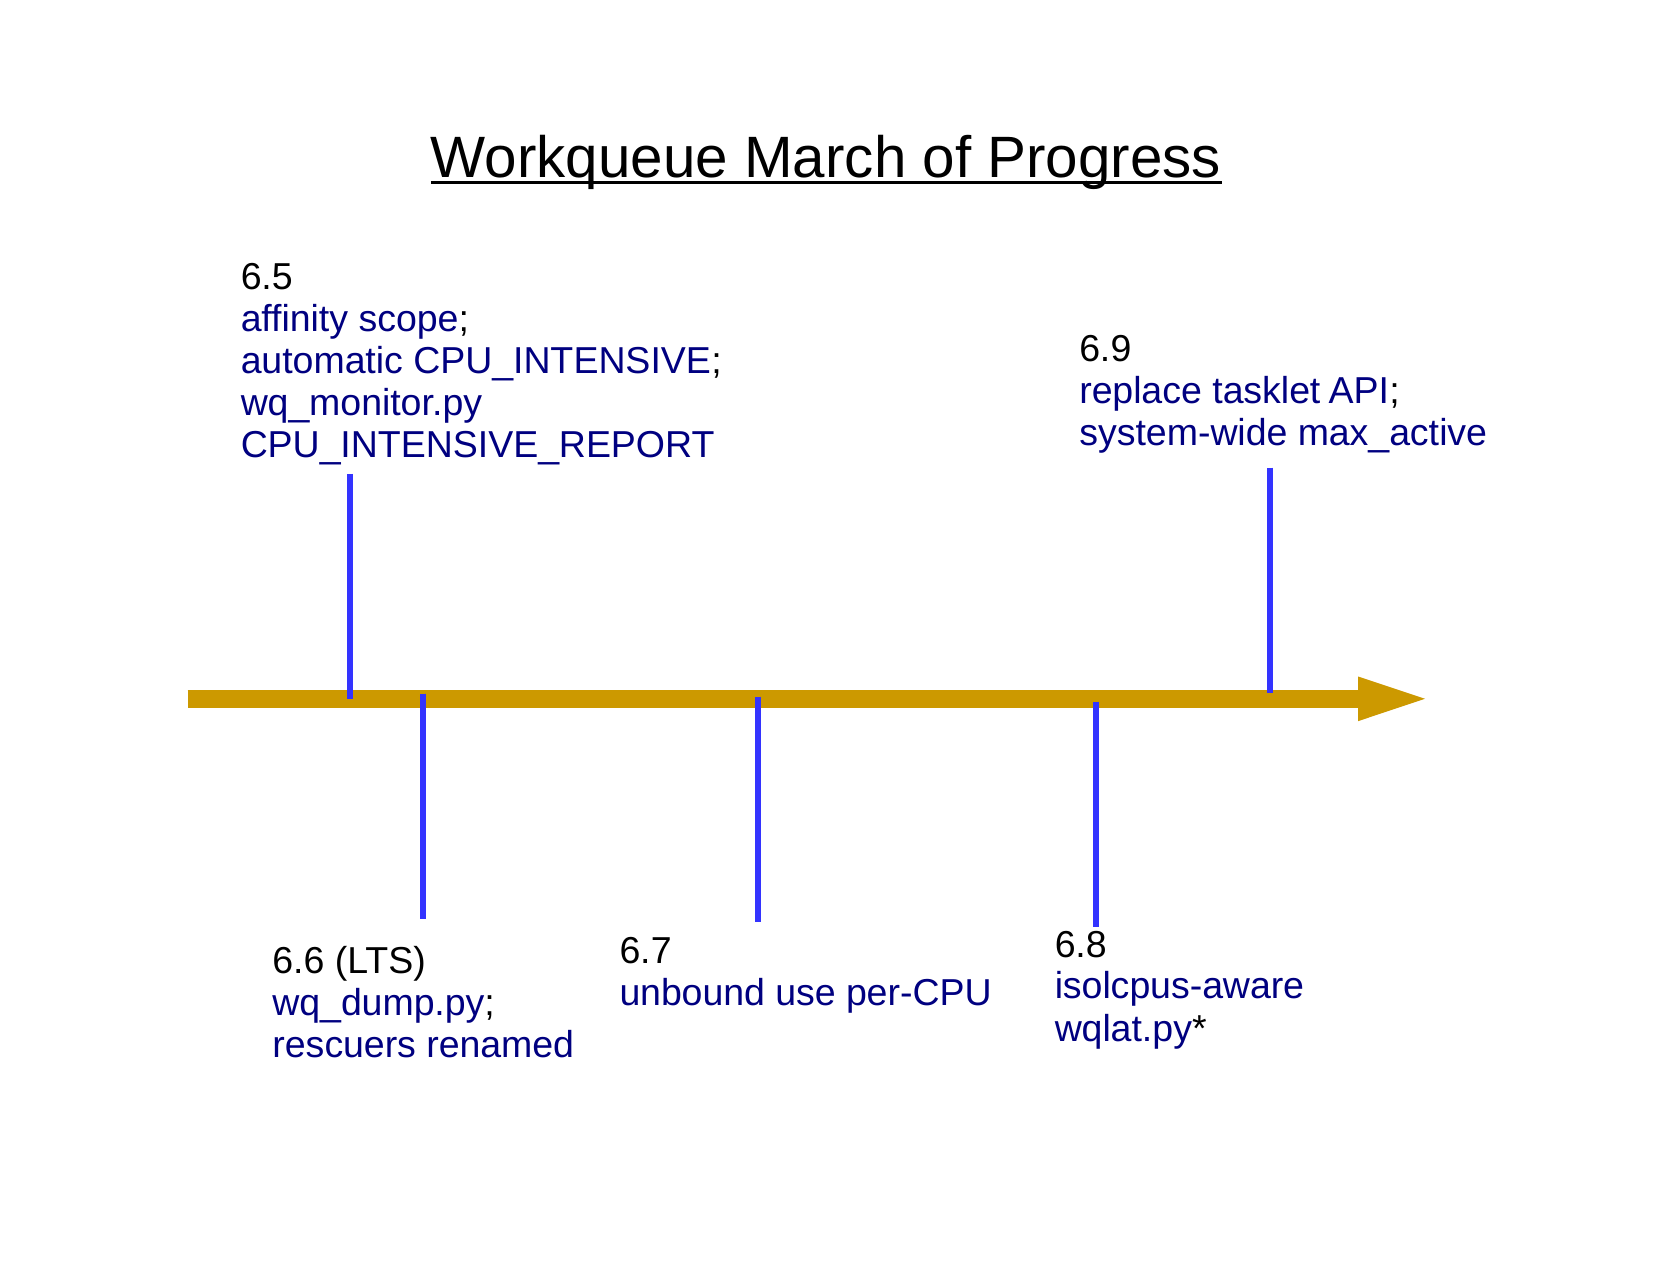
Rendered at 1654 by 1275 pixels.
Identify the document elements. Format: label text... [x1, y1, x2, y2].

text_box 6.9 replace tasklet API; system-wide max_active [1064, 320, 1505, 471]
text_box 6.8 isolcpus-aware wqlat.py* [1040, 915, 1354, 1057]
text_box 6.5 affinity scope; automatic CPU_INTENSIVE; wq_monitor.py CPU_INTENSIVE_REPORT [226, 248, 737, 474]
title Workqueue March of Progress [82, 50, 1571, 264]
text_box 6.7 unbound use per-CPU [604, 922, 1008, 1022]
text_box 6.6 (LTS) wq_dump.py; rescuers renamed [257, 932, 590, 1074]
